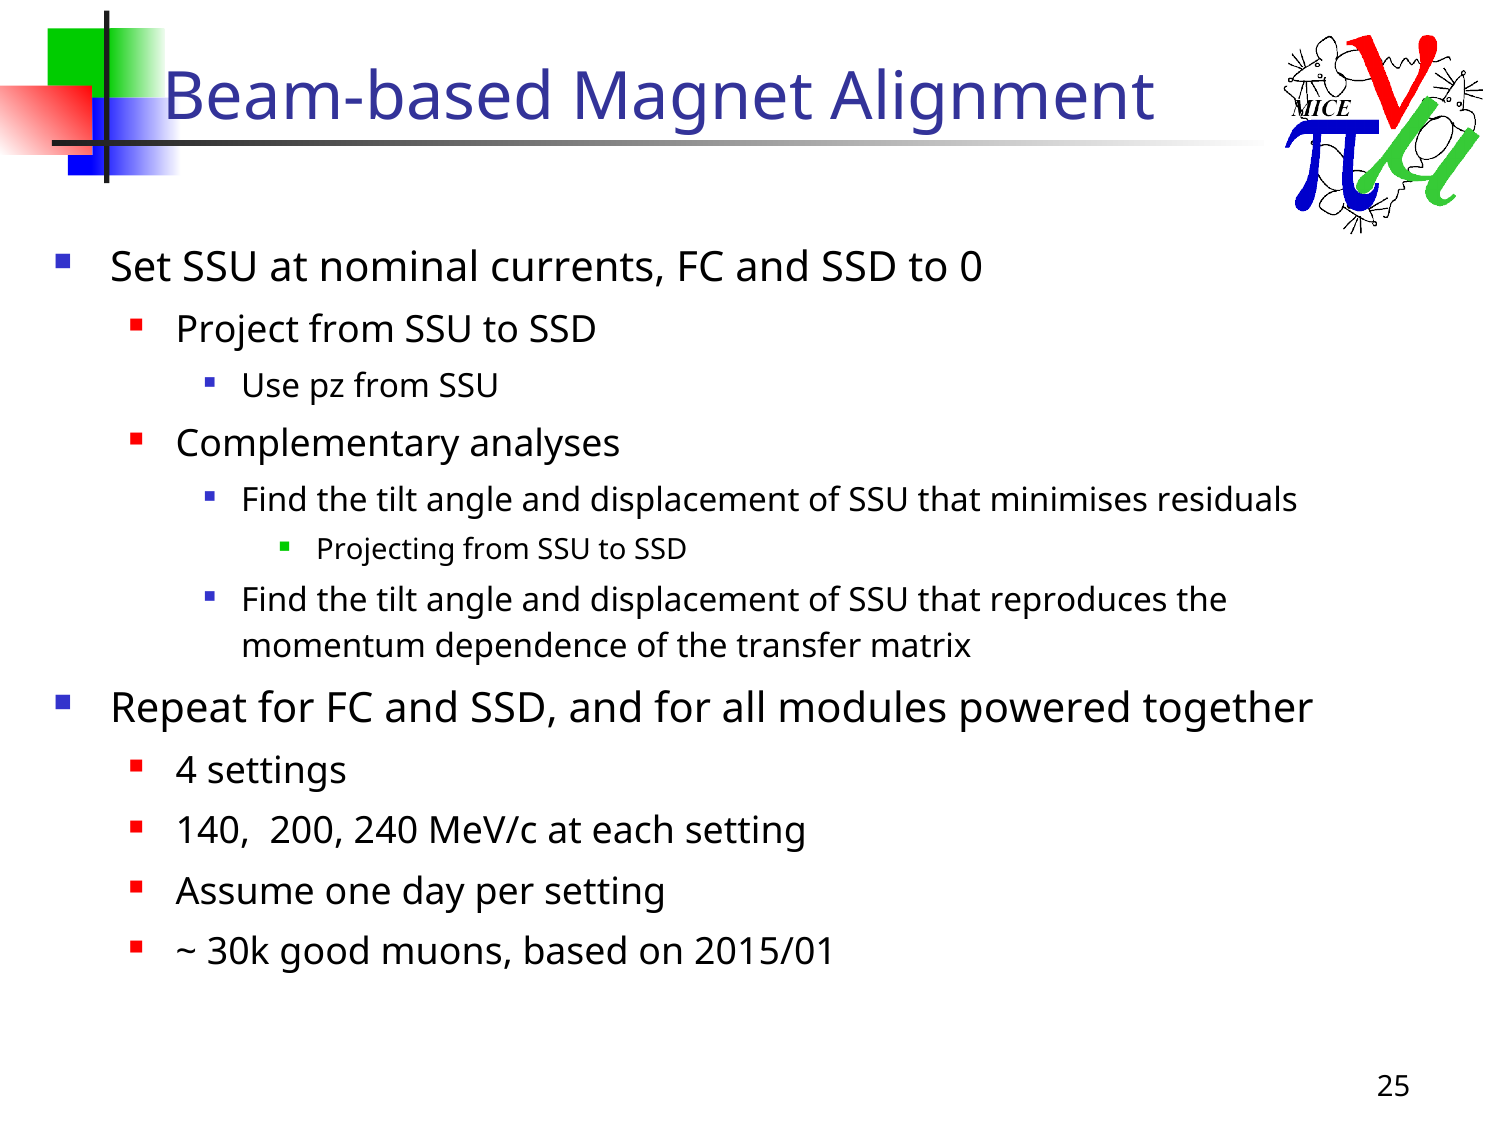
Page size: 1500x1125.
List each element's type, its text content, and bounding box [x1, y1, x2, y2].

list Set SSU at nominal currents, FC and SSD to 0 Project from SSU to SSD Use pz from SSU Complementary analyses Find the tilt angle and displacement of SSU that minimises residuals Projecting from SSU to SSD Find the tilt angle and displacement of SSU that reproduces the momentum dependence of the transfer matrix Repeat for FC and SSD, and for all modules powered together 4 settings 140, 200, 240 MeV/c at each setting Assume one day per setting ~ 30k good muons, based on 2015/01 [53, 236, 1388, 937]
picture [1264, 5, 1500, 251]
title Beam-based Magnet Alignment [162, 0, 1441, 188]
